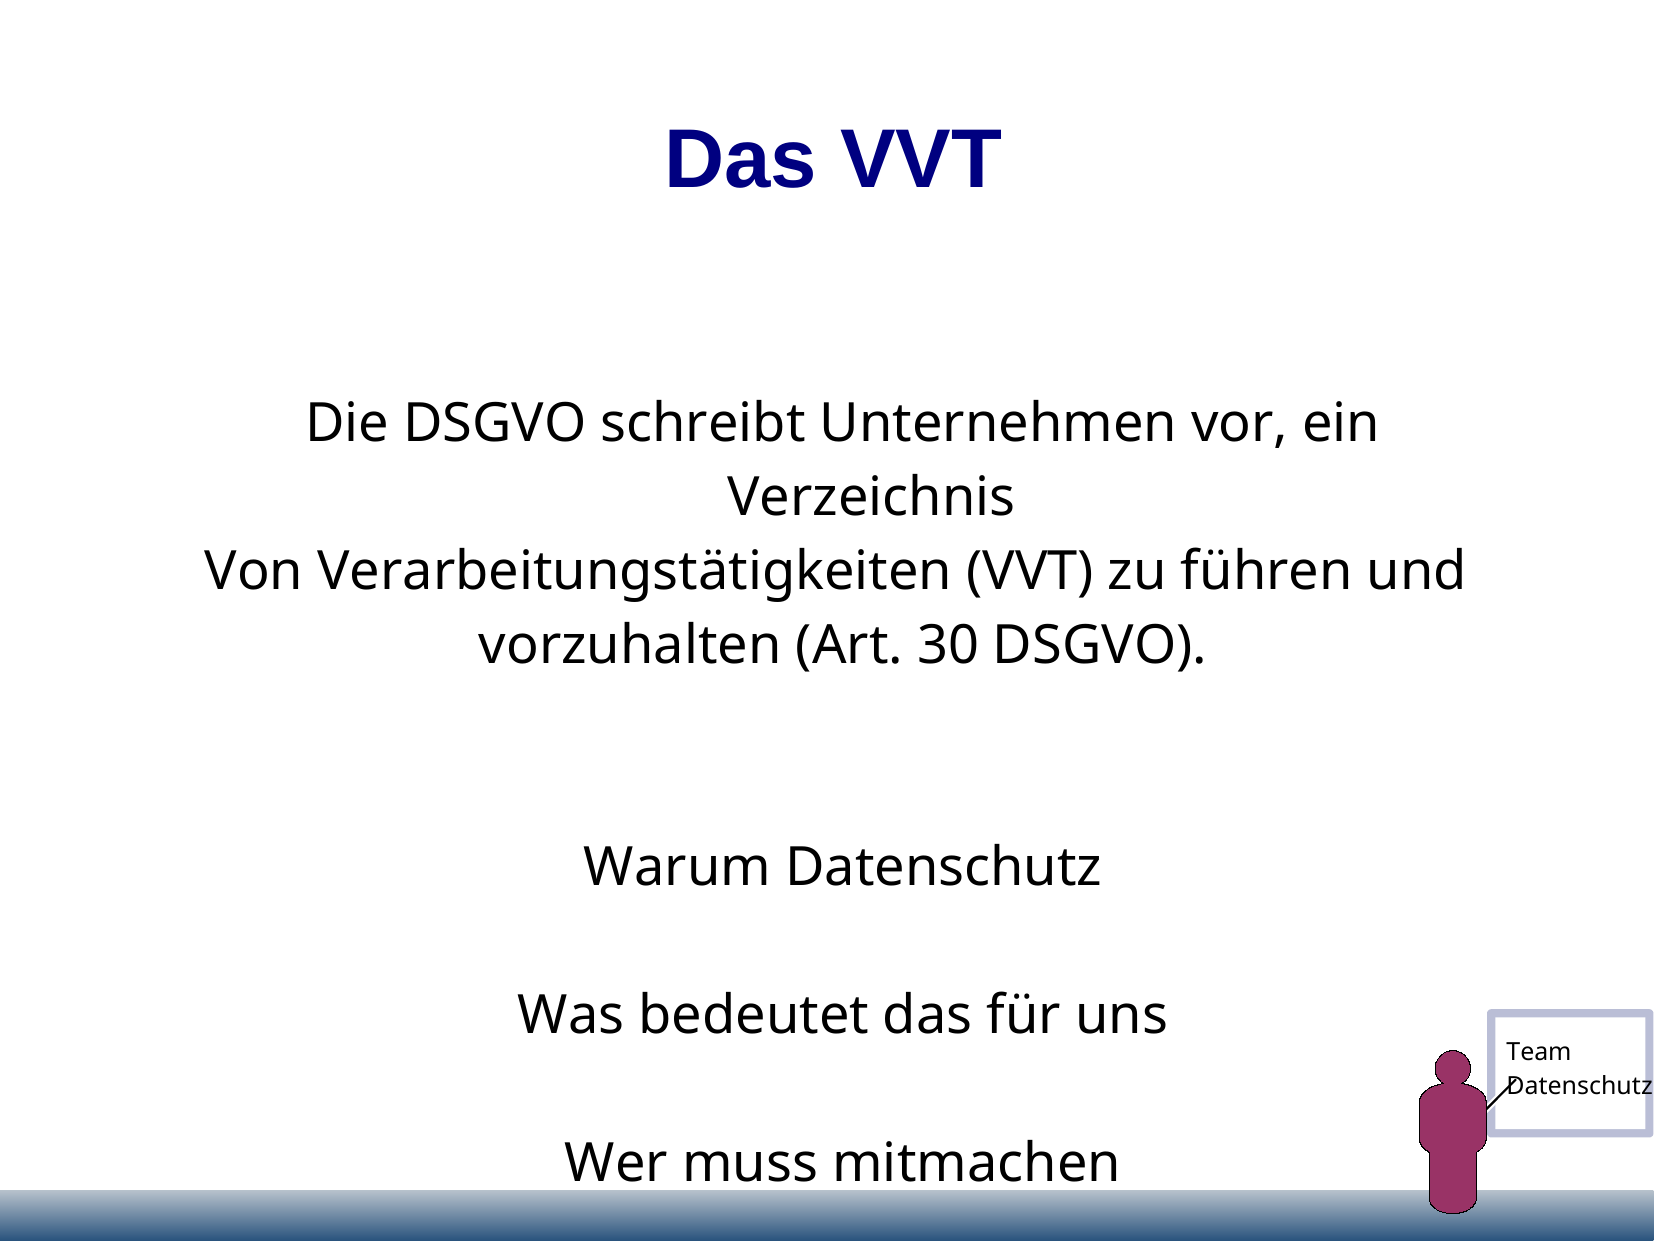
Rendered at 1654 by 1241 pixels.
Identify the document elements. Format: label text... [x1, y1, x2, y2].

list Die DSGVO schreibt Unternehmen vor, ein Verzeichnis Von Verarbeitungstätigkeiten (VVT) zu führen und vorzuhalten (Art. 30 DSGVO). Warum Datenschutz Was bedeutet das für uns Wer muss mitmachen [147, 383, 1528, 1166]
title Das VVT [156, 55, 1534, 263]
text_box Team Datenschutz [1506, 1033, 1645, 1079]
